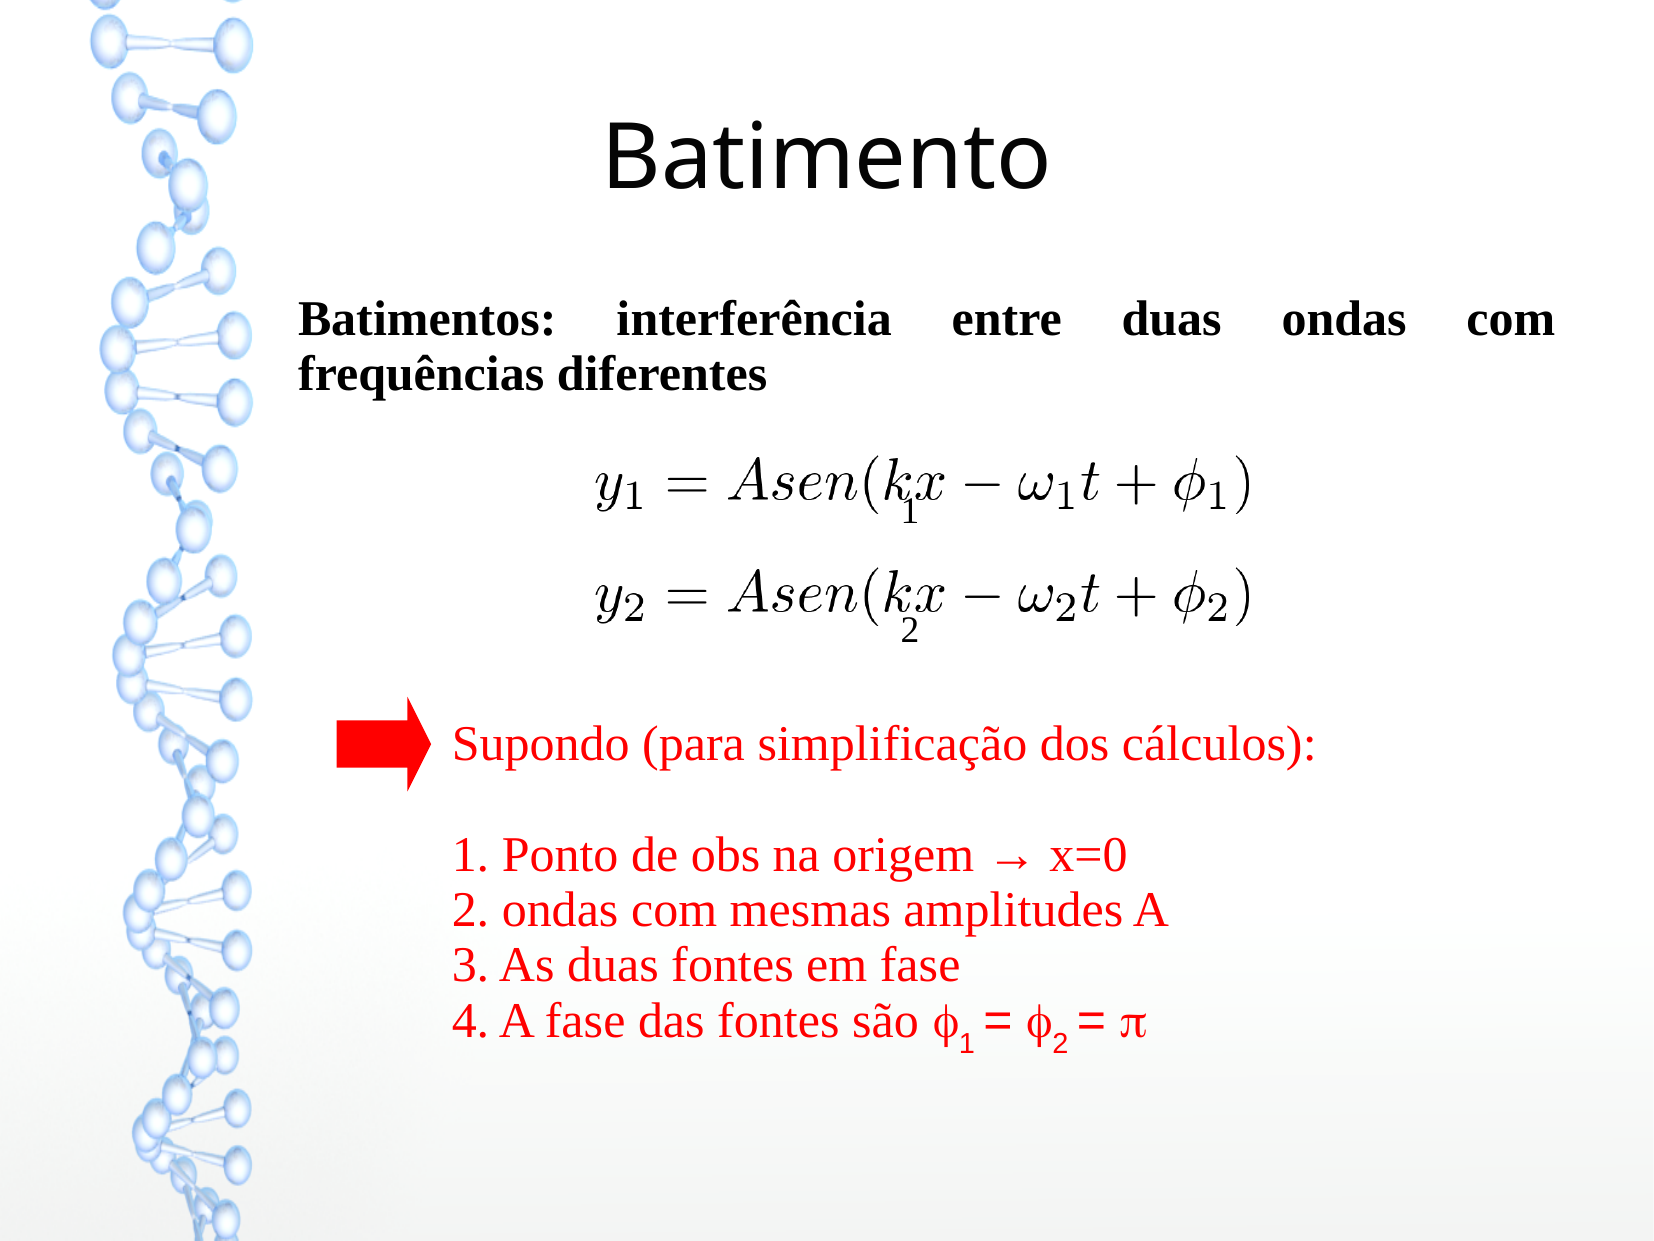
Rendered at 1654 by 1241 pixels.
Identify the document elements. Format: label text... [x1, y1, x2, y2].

text_box [336, 696, 432, 792]
text_box 1 [885, 483, 935, 540]
text_box Batimentos: interferência entre duas ondas com frequências diferentes [283, 283, 1571, 410]
picture [0, 0, 1654, 1241]
title Batimento [82, 49, 1571, 257]
text_box Supondo (para simplificação dos cálculos): 1. Ponto de obs na origem → x=0 2. ondas com mesmas amplitudes A 3. As duas fontes em fase 4. A fase das fontes são f1 = f2 = p [437, 708, 1630, 1076]
text_box 2 [885, 601, 935, 658]
text_box [129, 283, 1571, 468]
